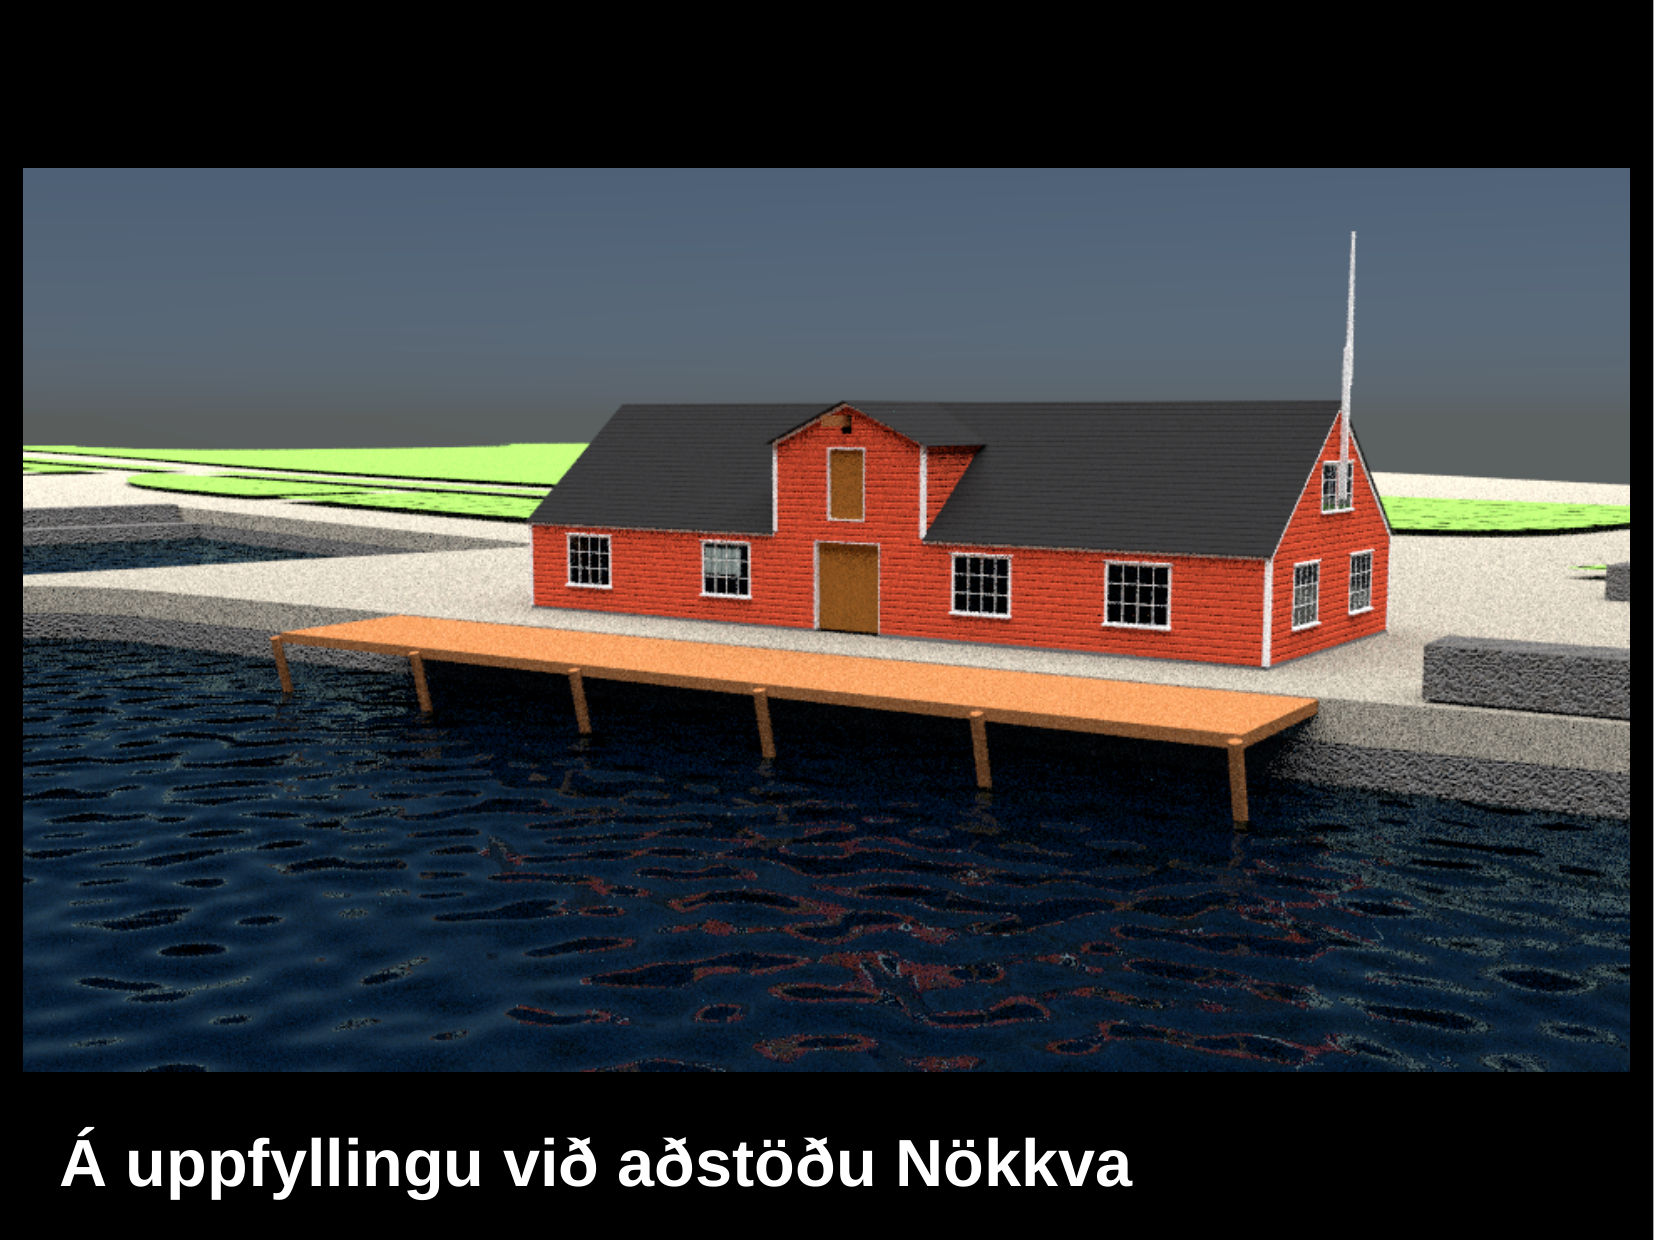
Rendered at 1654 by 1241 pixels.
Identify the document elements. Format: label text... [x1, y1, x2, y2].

title Á uppfyllingu við aðstöðu Nökkva [59, 1098, 1548, 1229]
picture [23, 168, 1630, 1072]
